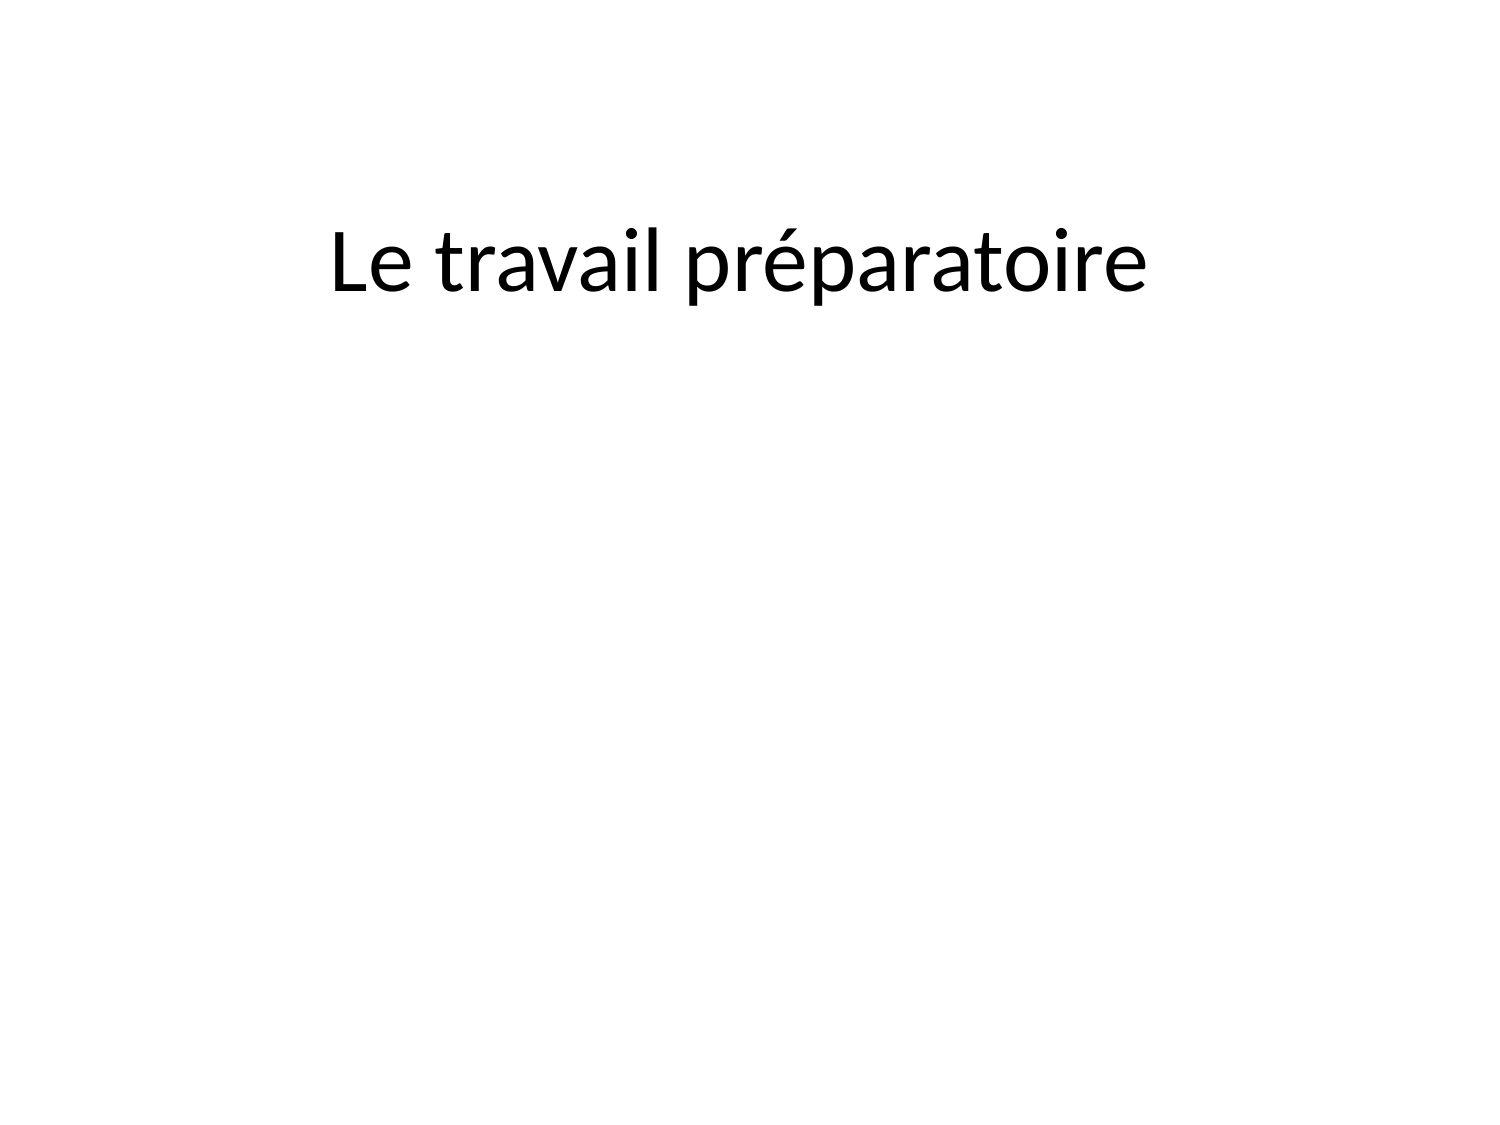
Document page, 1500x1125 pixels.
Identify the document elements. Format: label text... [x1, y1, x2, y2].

title Le travail préparatoire [64, 160, 1415, 349]
